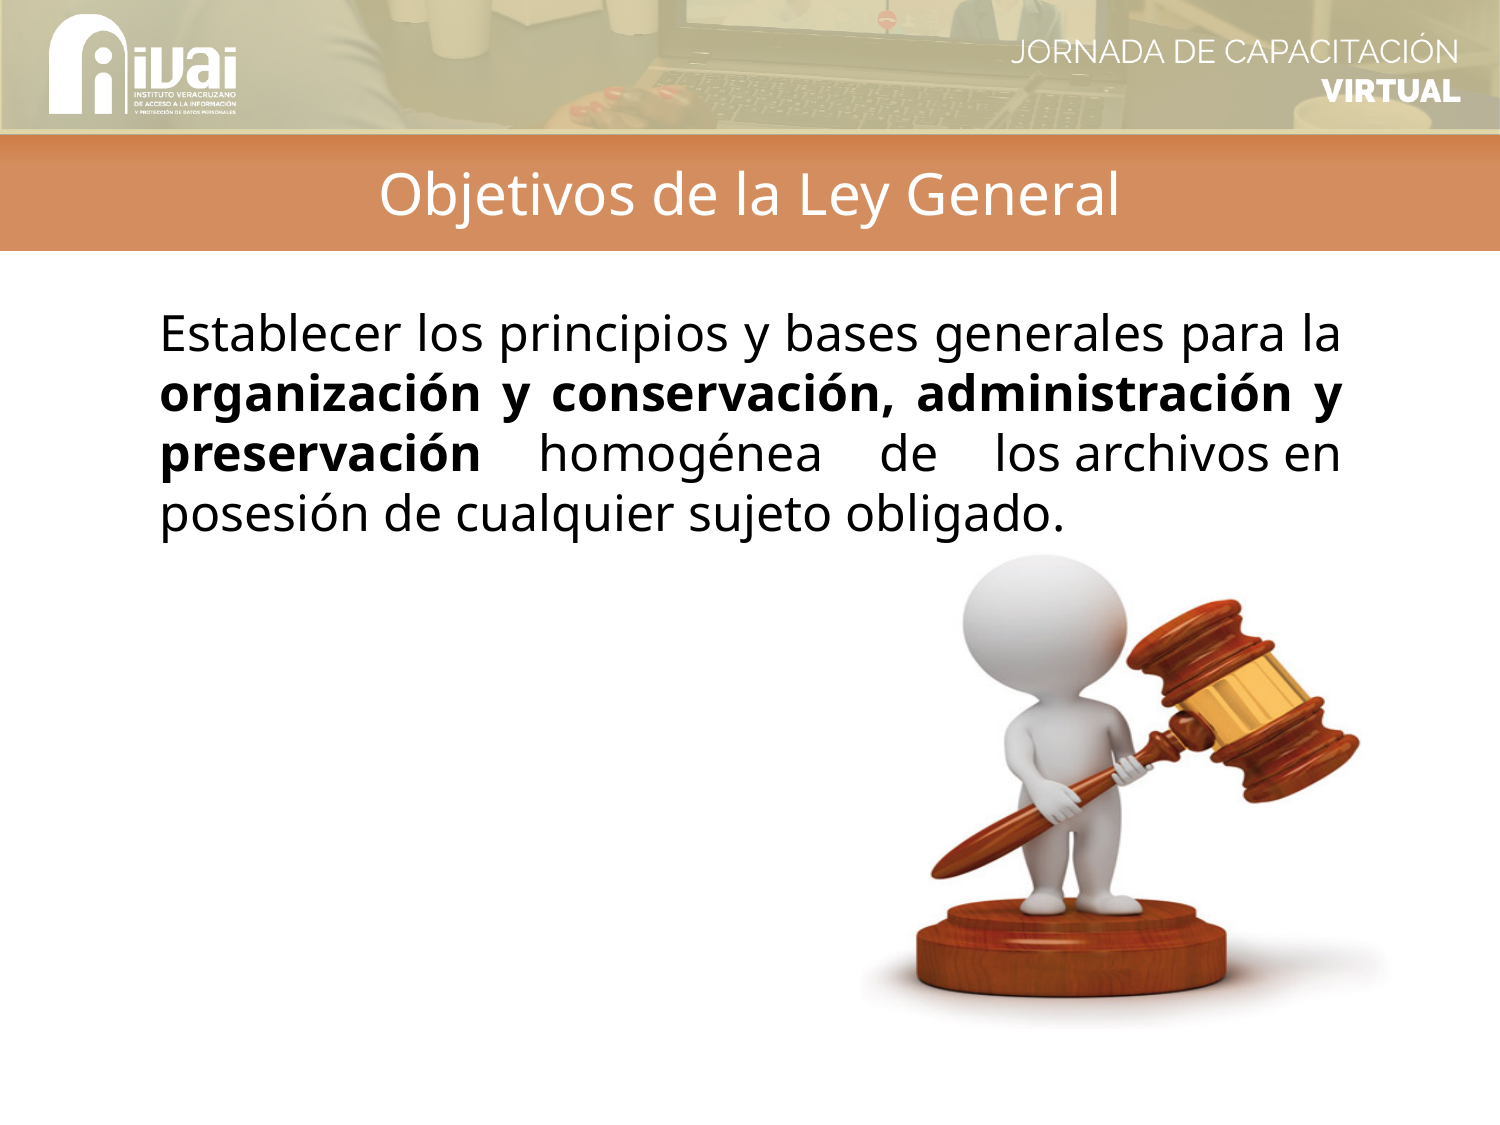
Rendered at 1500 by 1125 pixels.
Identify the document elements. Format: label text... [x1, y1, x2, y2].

picture [0, 135, 1500, 251]
text_box Establecer los principios y bases generales para la organización y conservación, administración y preservación homogénea de los archivos en posesión de cualquier sujeto obligado. [144, 294, 1393, 549]
text_box Objetivos de la Ley General [255, 149, 1245, 236]
picture [861, 551, 1393, 1029]
